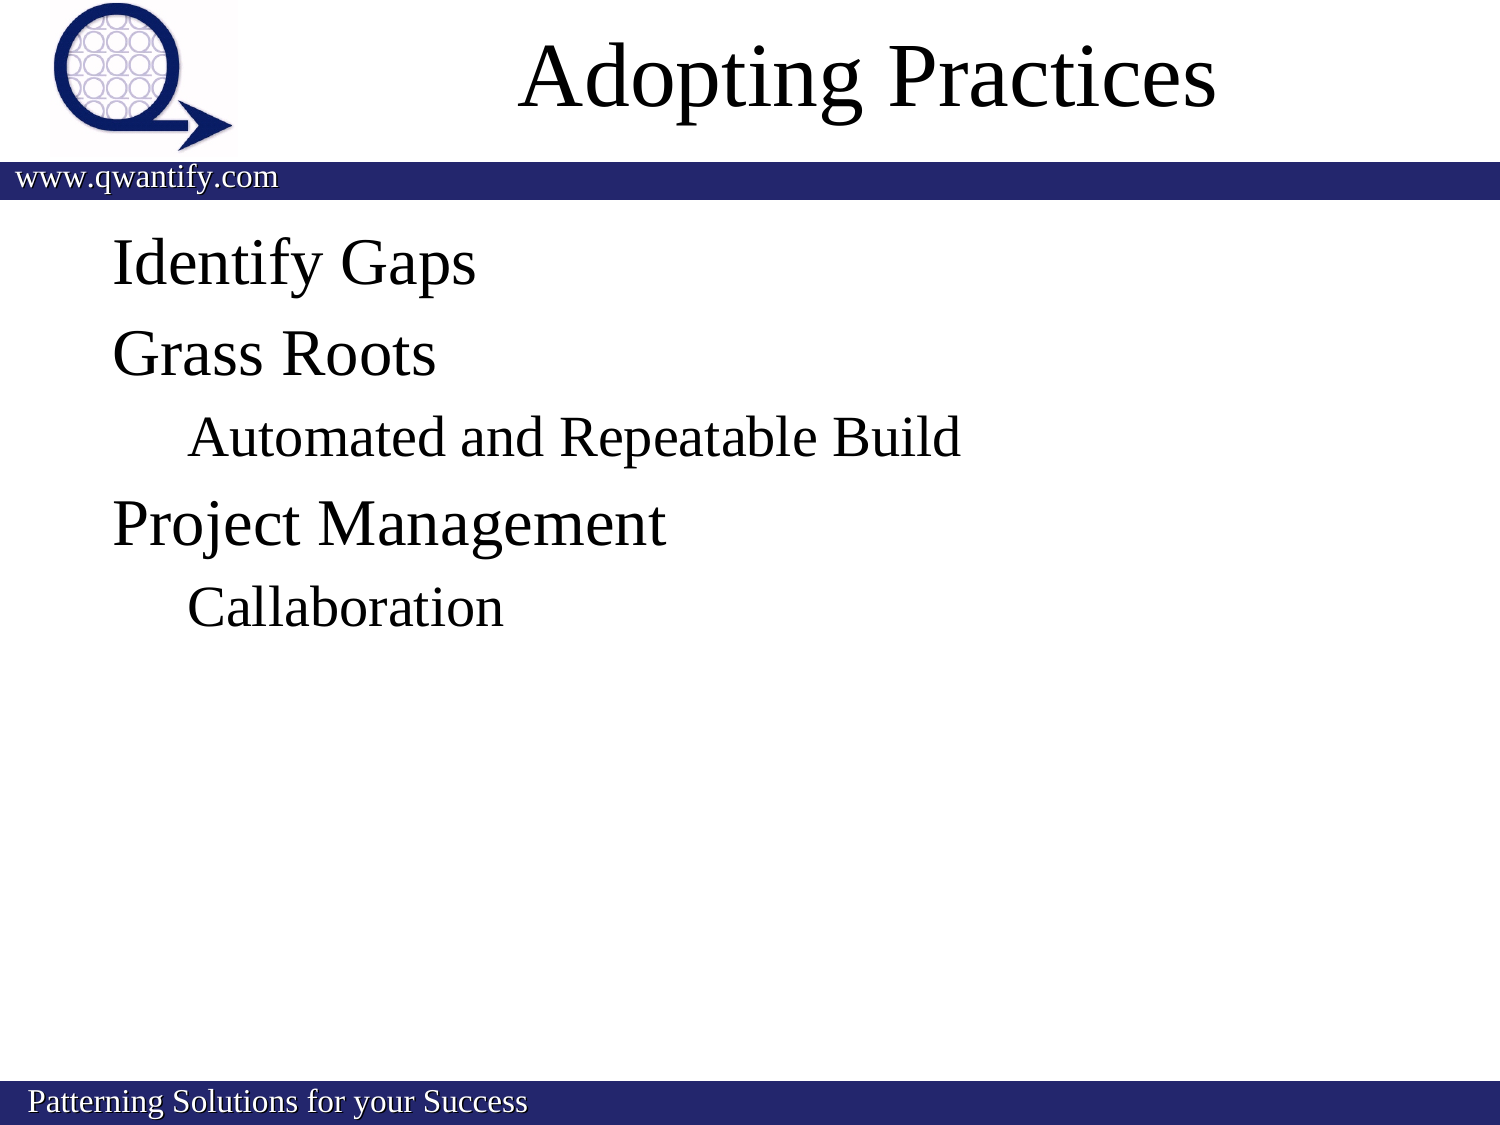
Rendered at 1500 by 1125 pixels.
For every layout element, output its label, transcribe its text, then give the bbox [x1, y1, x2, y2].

picture [0, 162, 1500, 200]
list Identify Gaps Grass Roots Automated and Repeatable Build Project Management Callaboration [112, 224, 1388, 1076]
picture [0, 1081, 1500, 1125]
picture [50, 0, 238, 157]
title Adopting Practices [287, 0, 1450, 193]
